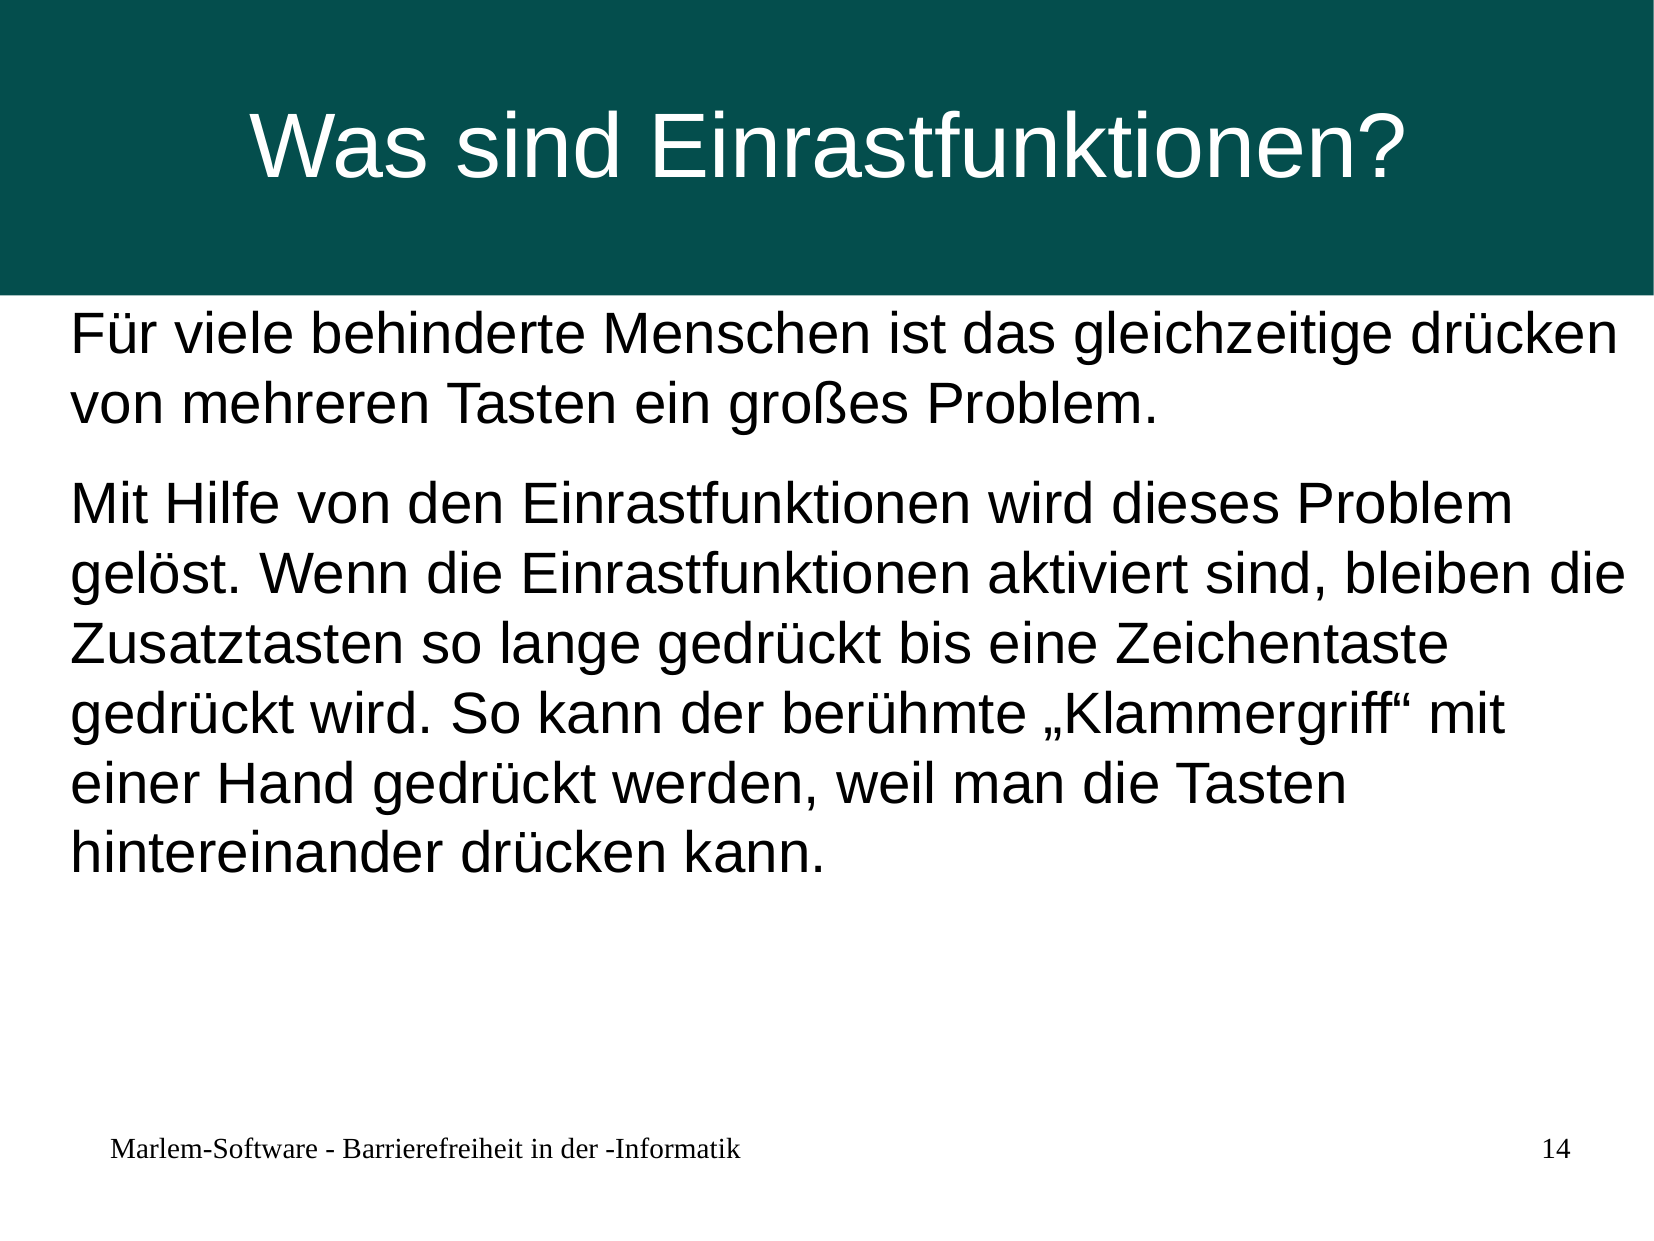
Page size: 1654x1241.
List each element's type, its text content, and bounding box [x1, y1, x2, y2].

title Was sind Einrastfunktionen? [0, 0, 1654, 295]
list Für viele behinderte Menschen ist das gleichzeitige drücken von mehreren Tasten ein großes Problem. Mit Hilfe von den Einrastfunktionen wird dieses Problem gelöst. Wenn die Einrastfunktionen aktiviert sind, bleiben die Zusatztasten so lange gedrückt bis eine Zeichentaste gedrückt wird. So kann der berühmte „Klammergriff“ mit einer Hand gedrückt werden, weil man die Tasten hintereinander drücken kann. [0, 295, 1654, 1063]
